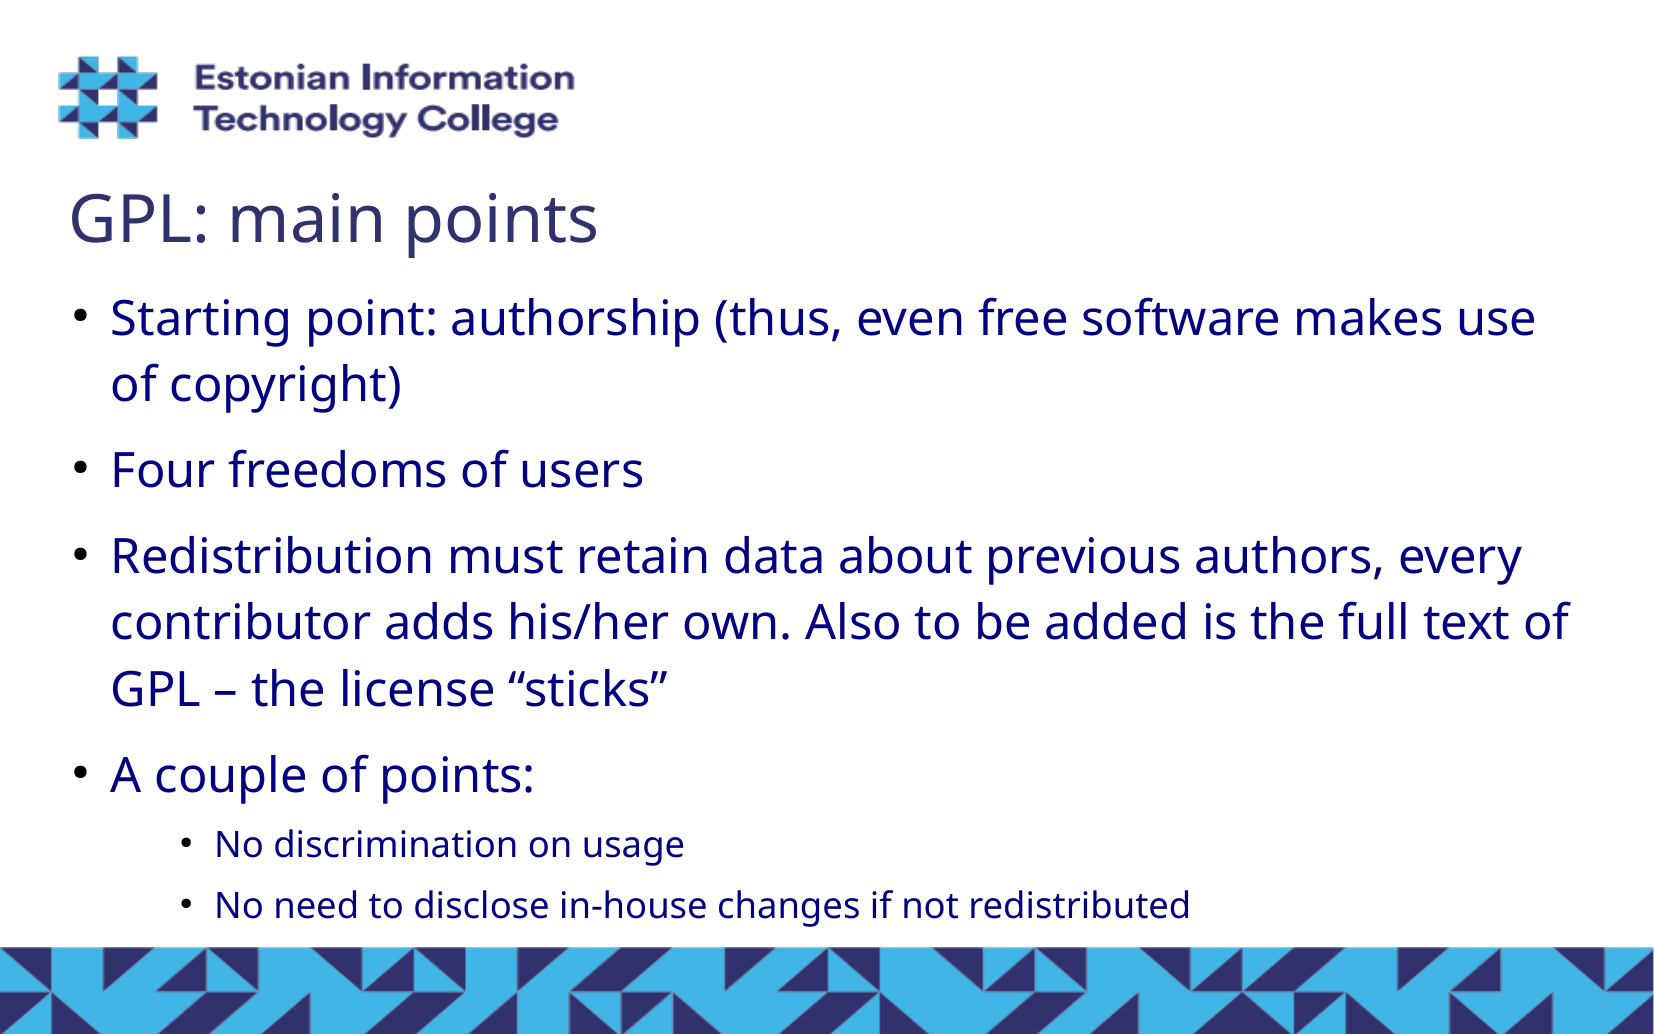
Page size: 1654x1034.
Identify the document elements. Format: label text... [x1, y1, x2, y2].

list Starting point: authorship (thus, even free software makes use of copyright) Four freedoms of users Redistribution must retain data about previous authors, every contributor adds his/her own. Also to be added is the full text of GPL – the license “sticks” A couple of points: No discrimination on usage No need to disclose in-house changes if not redistributed [59, 283, 1595, 936]
title GPL: main points [68, 147, 1536, 283]
